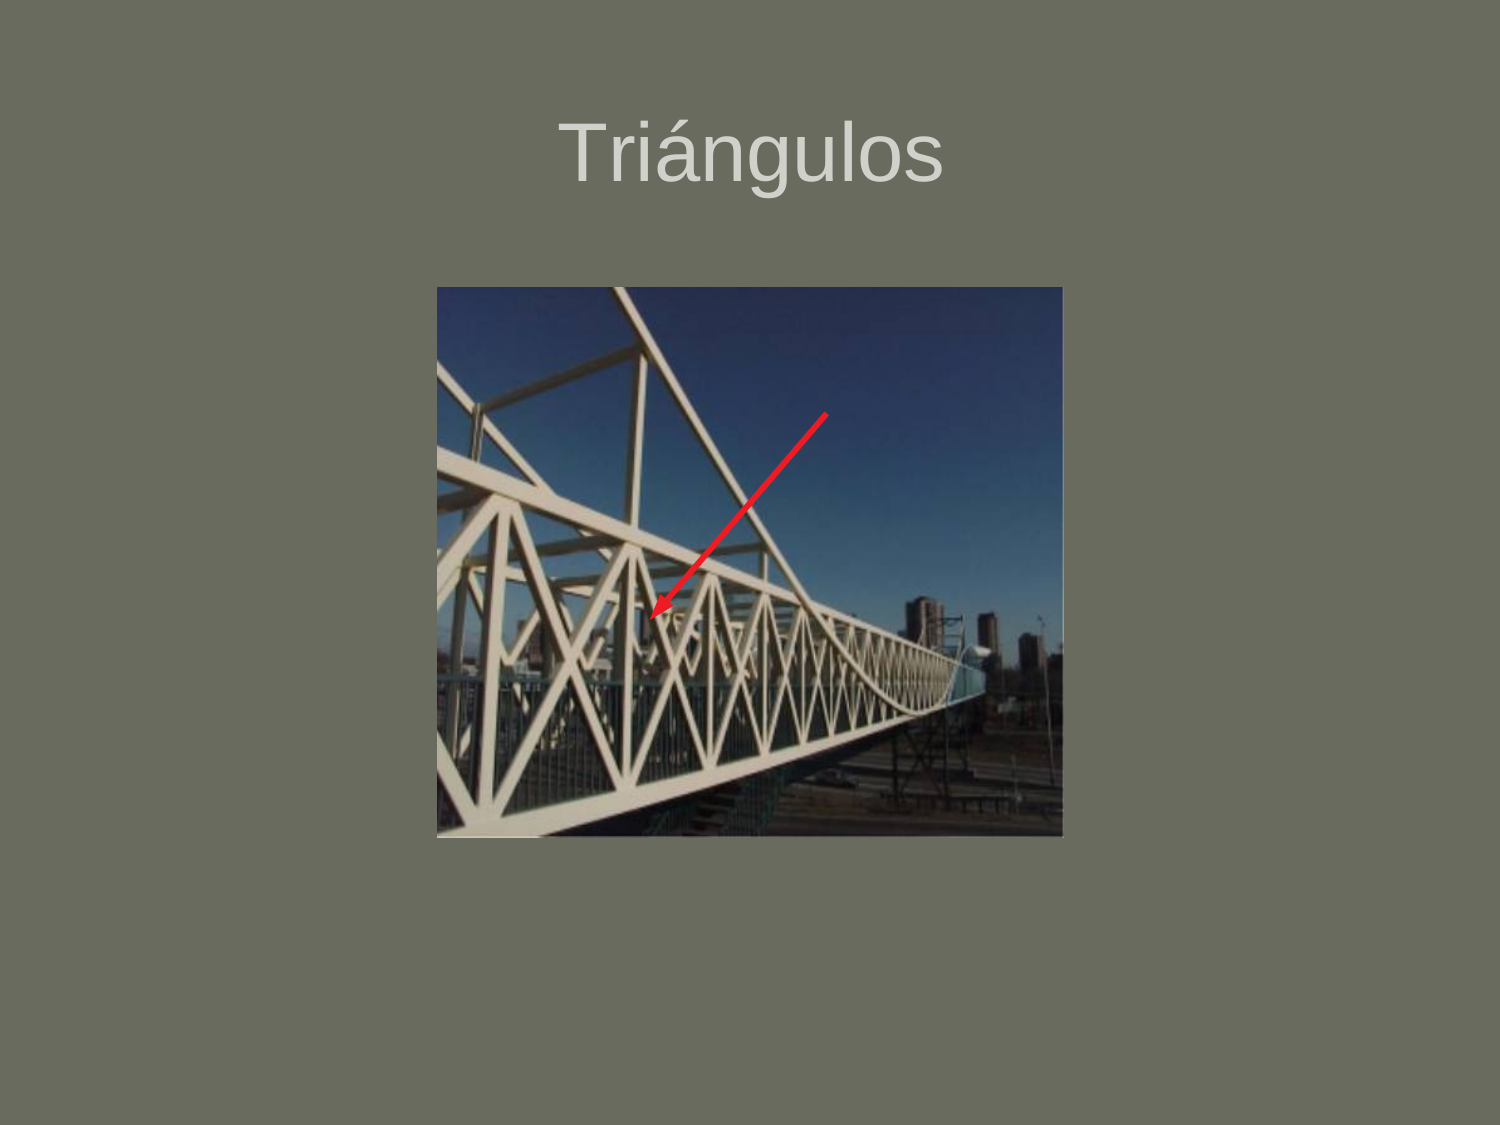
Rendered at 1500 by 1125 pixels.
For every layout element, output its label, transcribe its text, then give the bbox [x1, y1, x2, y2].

picture [437, 287, 1064, 838]
title Triángulos [76, 54, 1427, 243]
